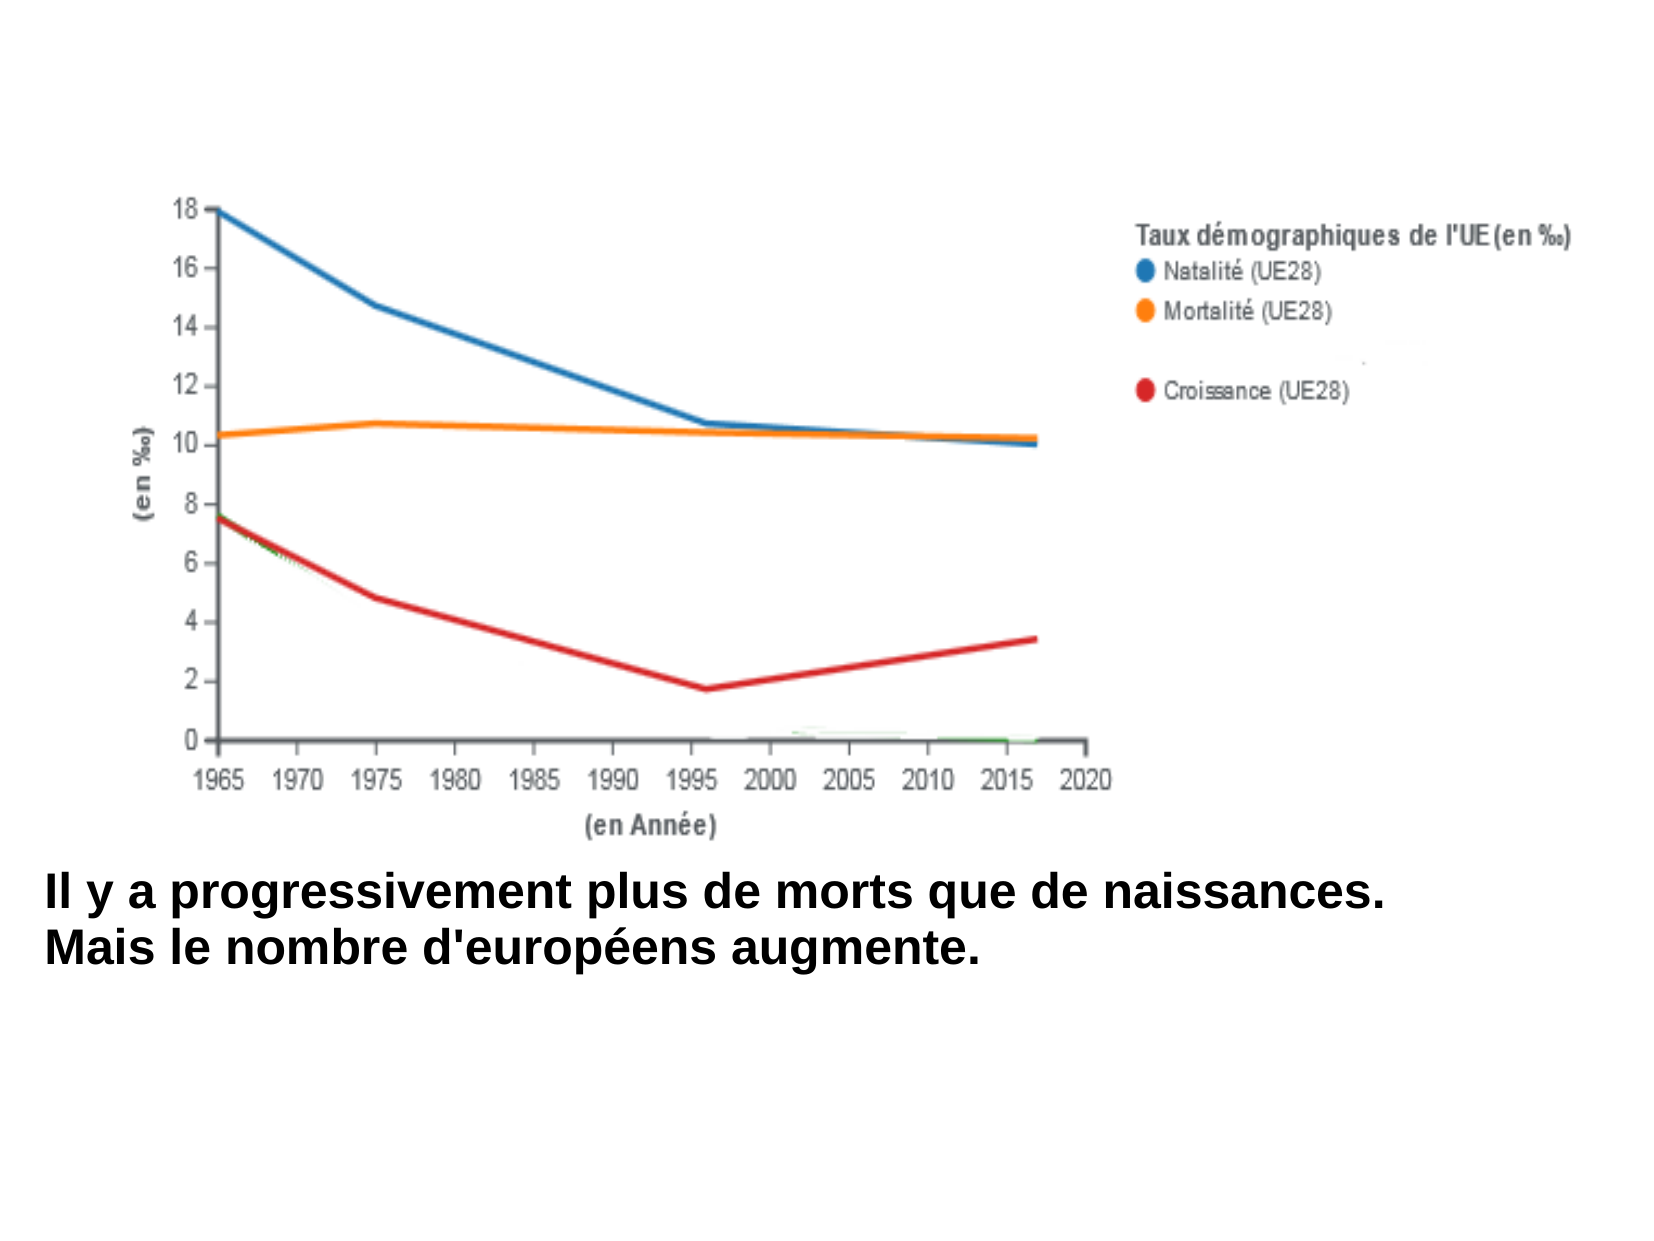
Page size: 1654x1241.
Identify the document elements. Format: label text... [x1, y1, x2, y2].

picture [118, 177, 1595, 856]
text_box Il y a progressivement plus de morts que de naissances. Mais le nombre d'européens augmente. [29, 856, 1595, 986]
